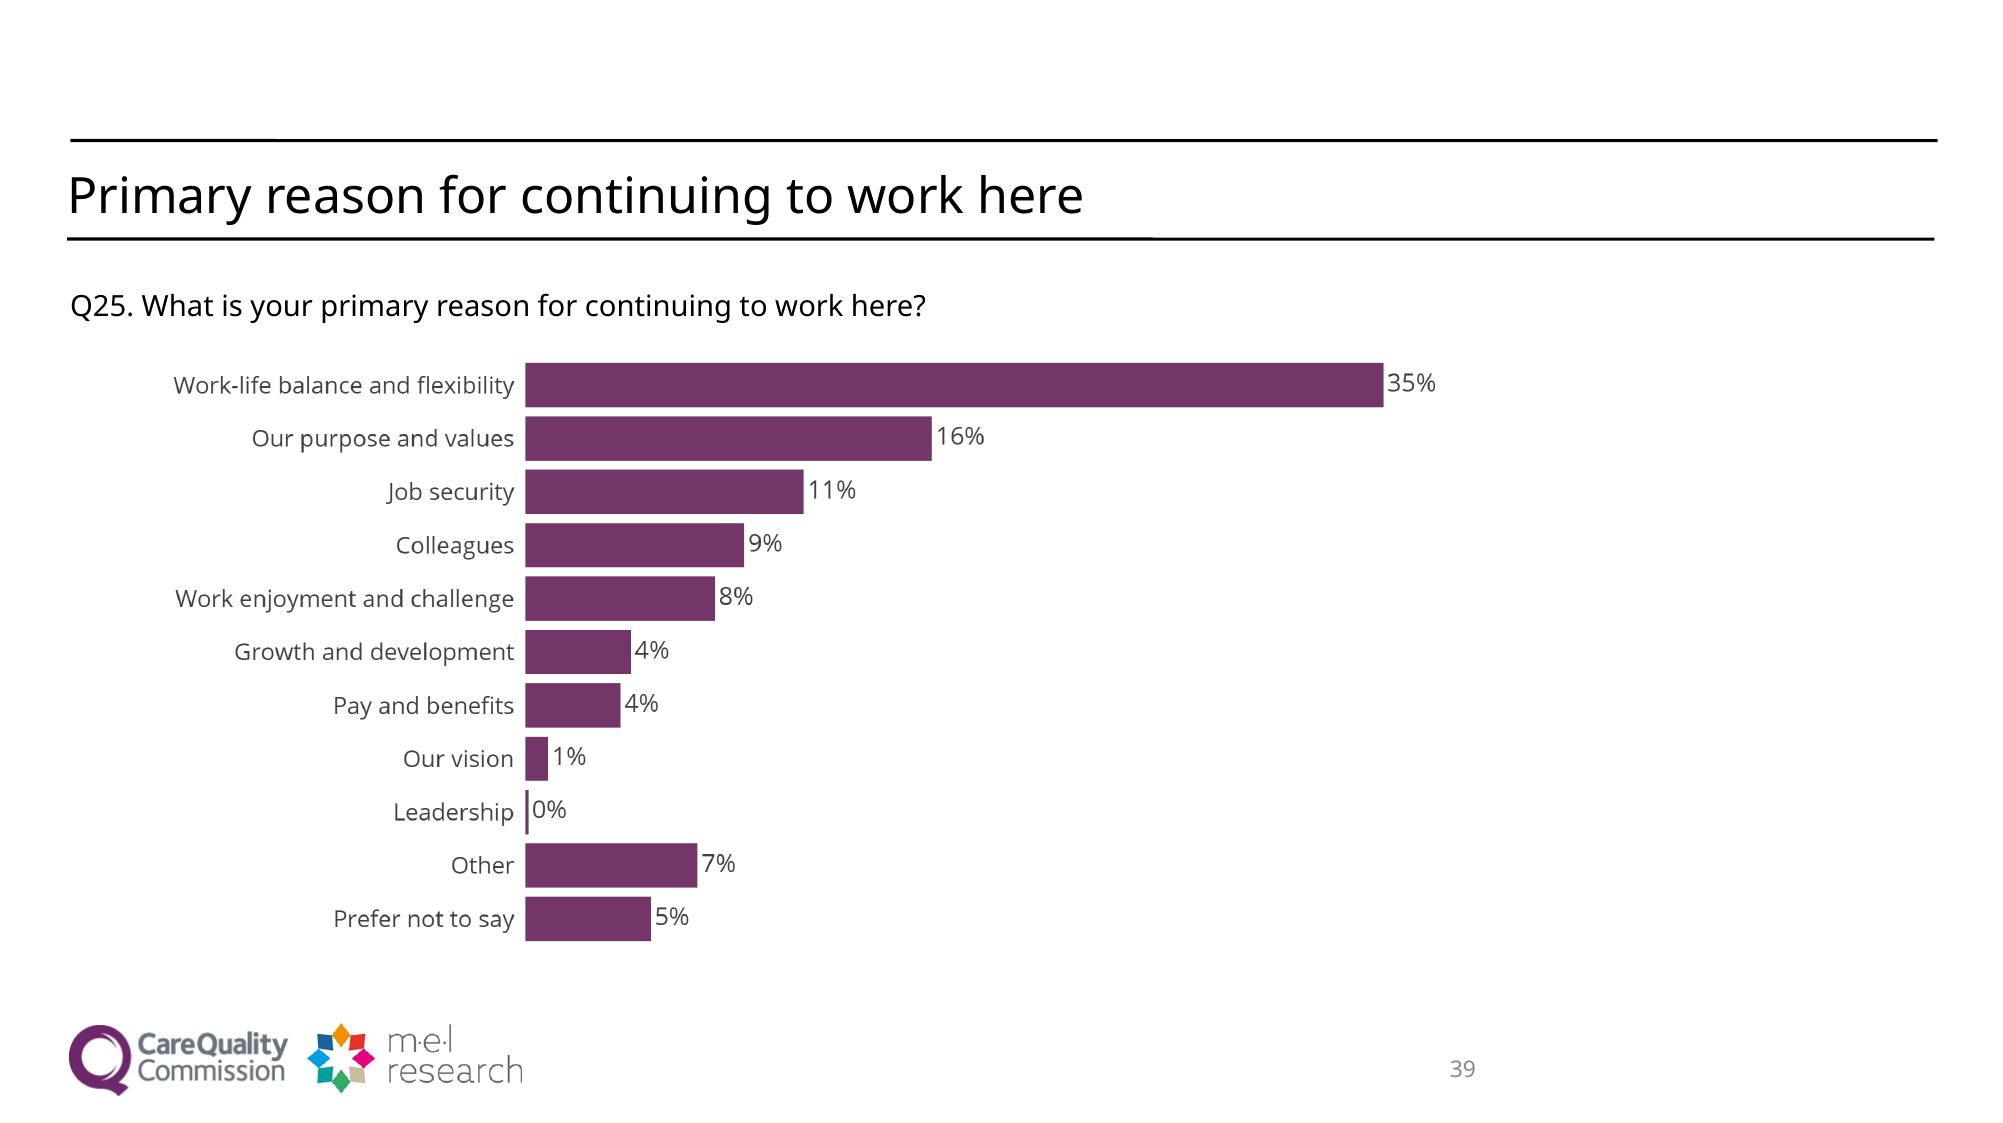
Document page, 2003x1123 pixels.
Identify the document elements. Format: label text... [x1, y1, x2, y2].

text_box Q25. What is your primary reason for continuing to work here? [70, 280, 1588, 322]
picture [67, 327, 1688, 1000]
picture [67, 1023, 291, 1099]
text_box 39 [1434, 1039, 1902, 1100]
picture [307, 1023, 522, 1093]
title Primary reason for continuing to work here [67, 143, 1935, 232]
